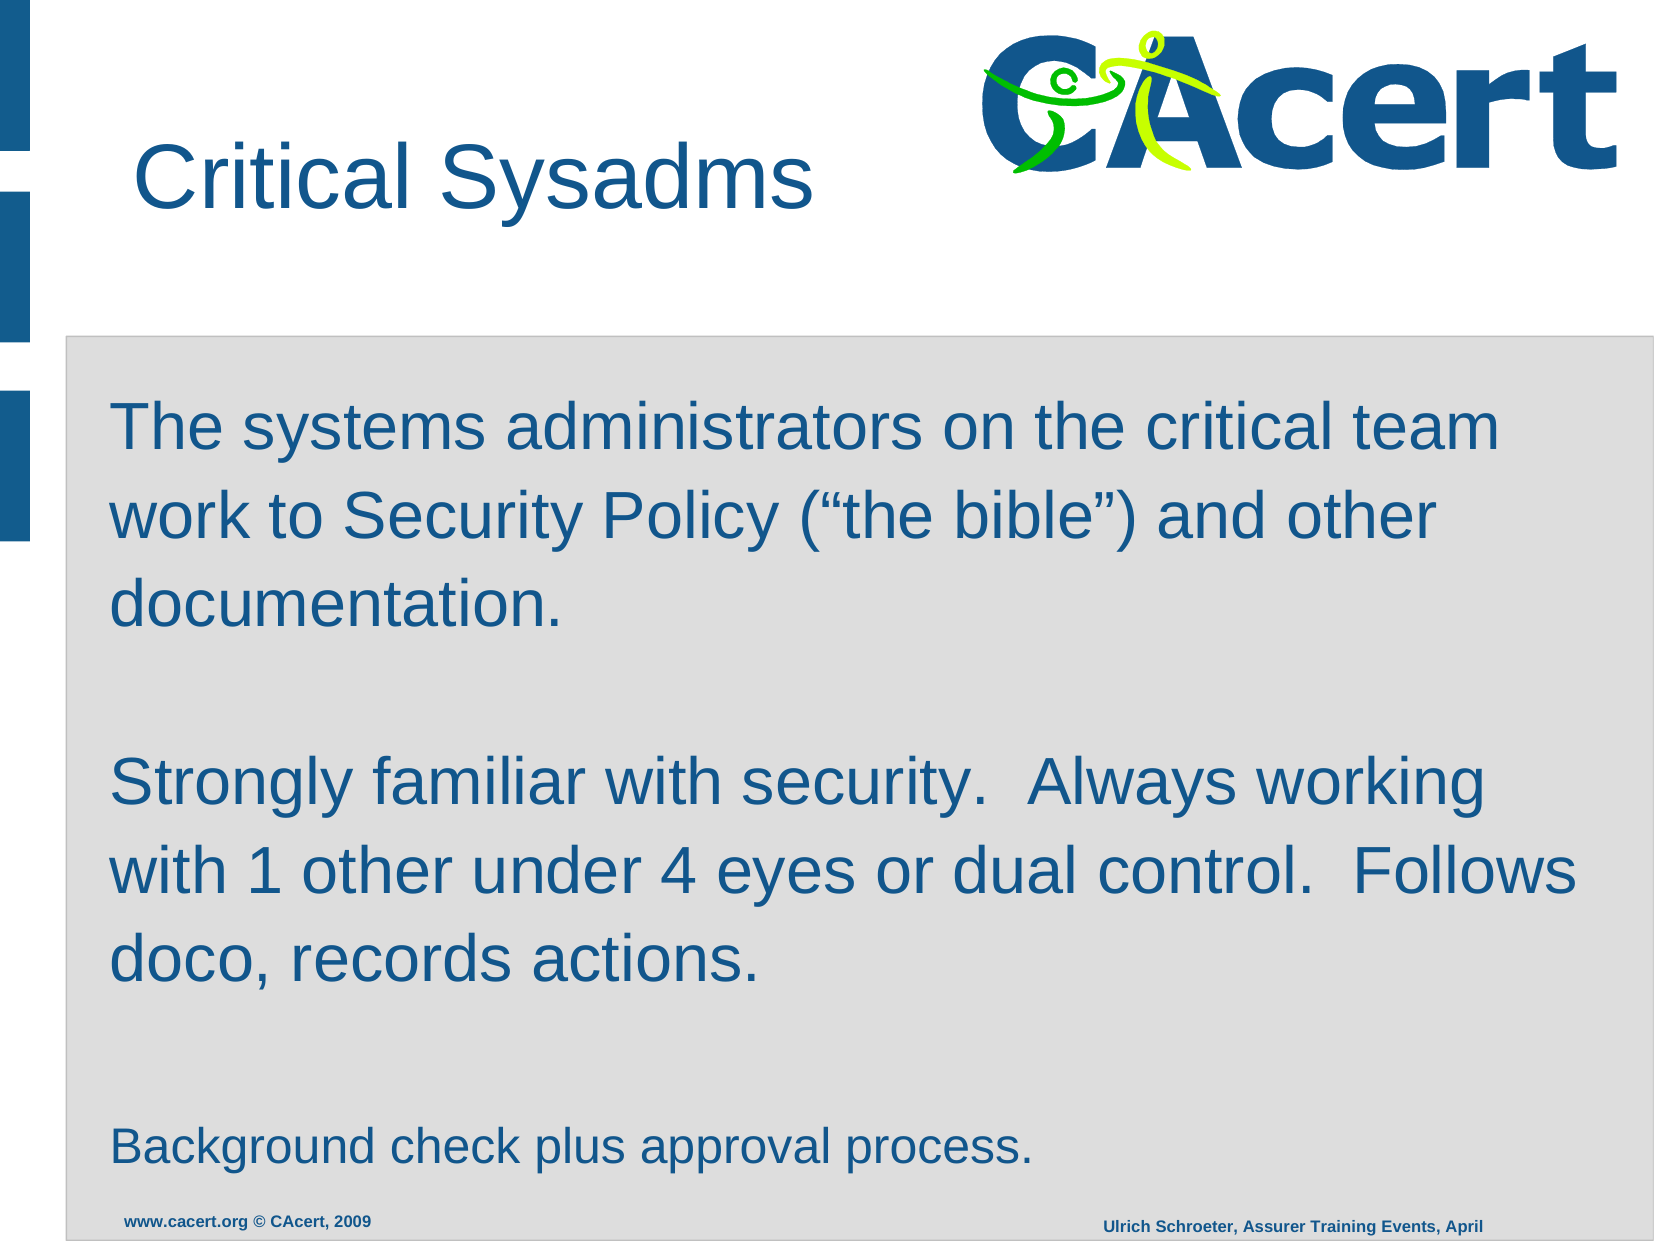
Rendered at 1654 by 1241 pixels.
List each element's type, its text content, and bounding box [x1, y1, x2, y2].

text_box The systems administrators on the critical team work to Security Policy (“the bible”) and other documentation. Strongly familiar with security. Always working with 1 other under 4 eyes or dual control. Follows doco, records actions. Background check plus approval process. [94, 367, 1595, 1182]
text_box Critical Sysadms [118, 118, 832, 239]
